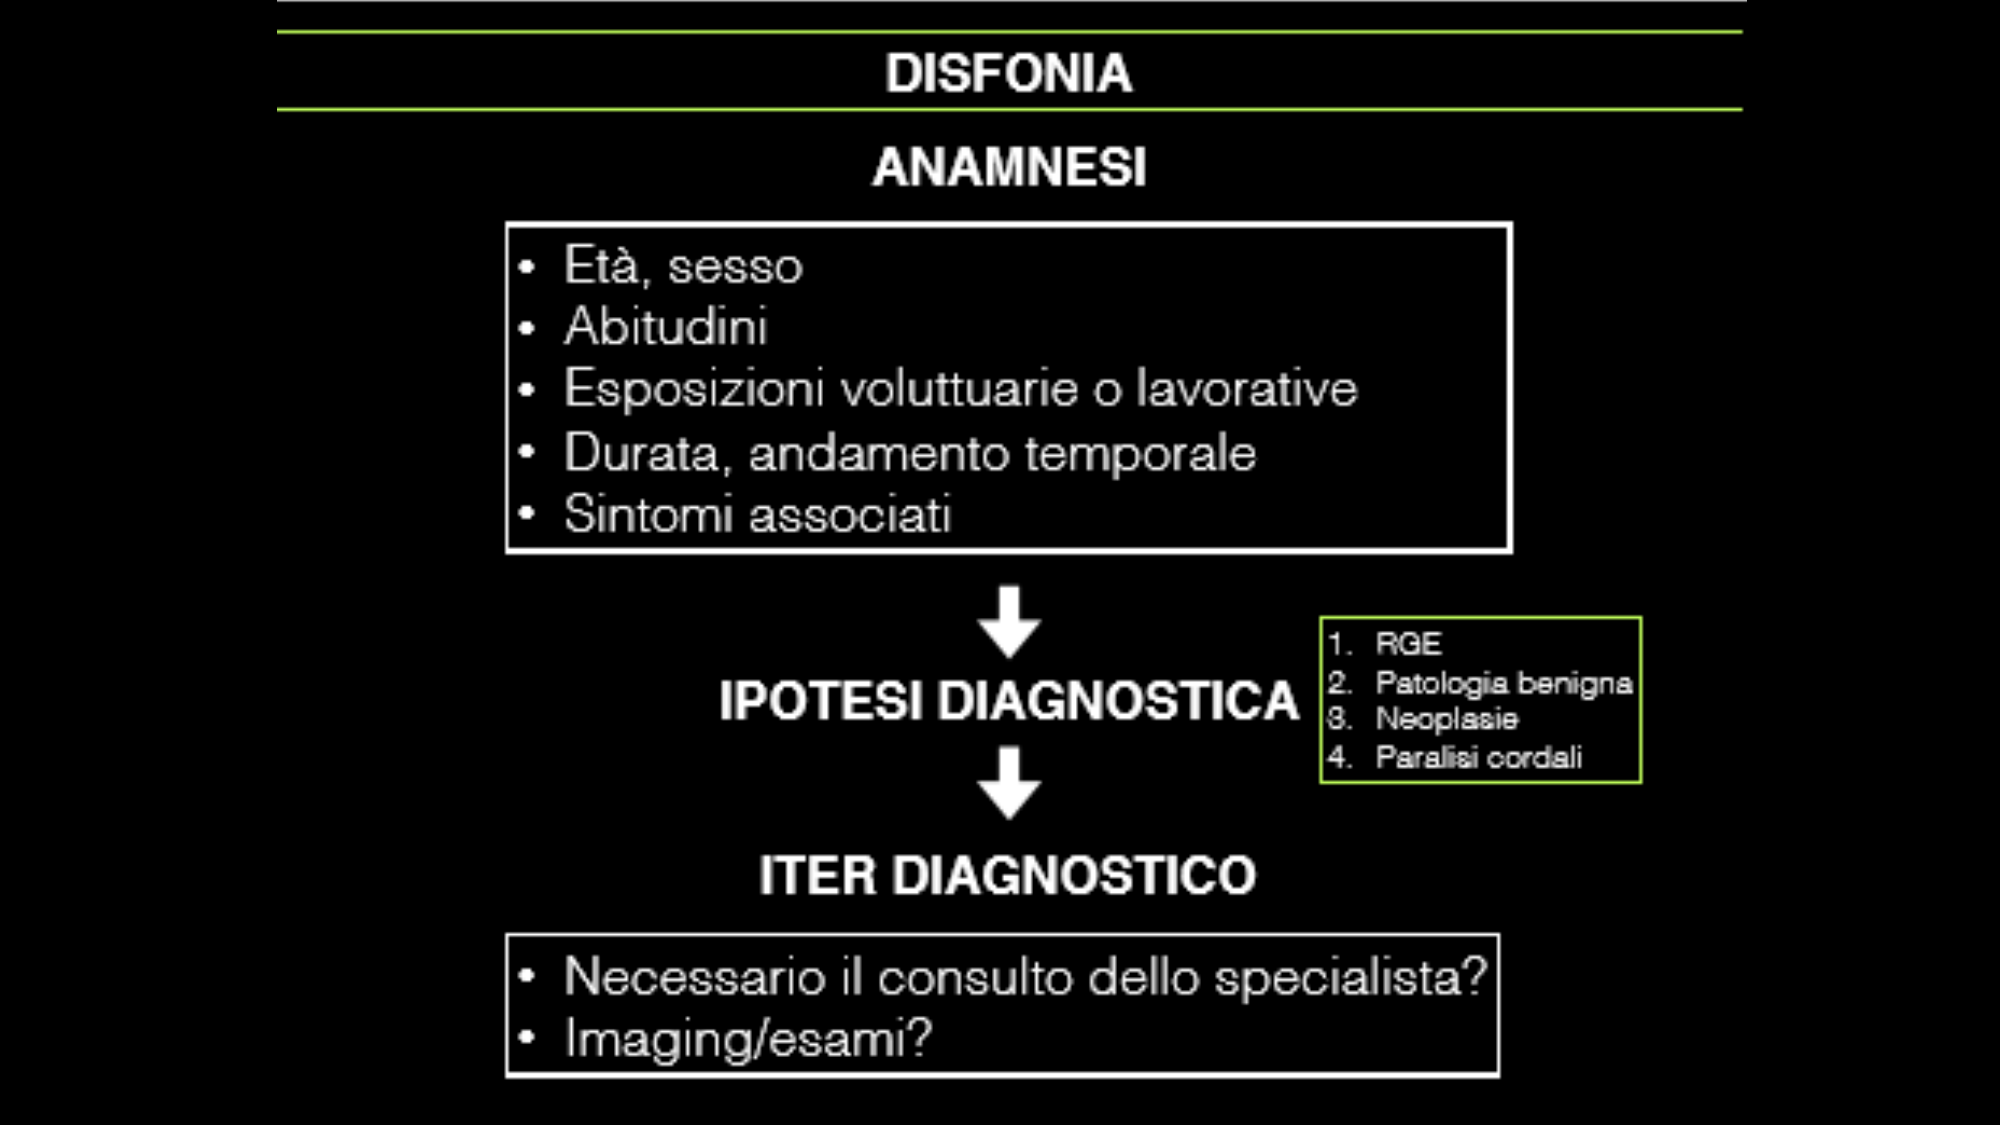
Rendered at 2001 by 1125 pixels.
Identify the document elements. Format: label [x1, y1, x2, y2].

picture [277, 0, 1747, 1112]
